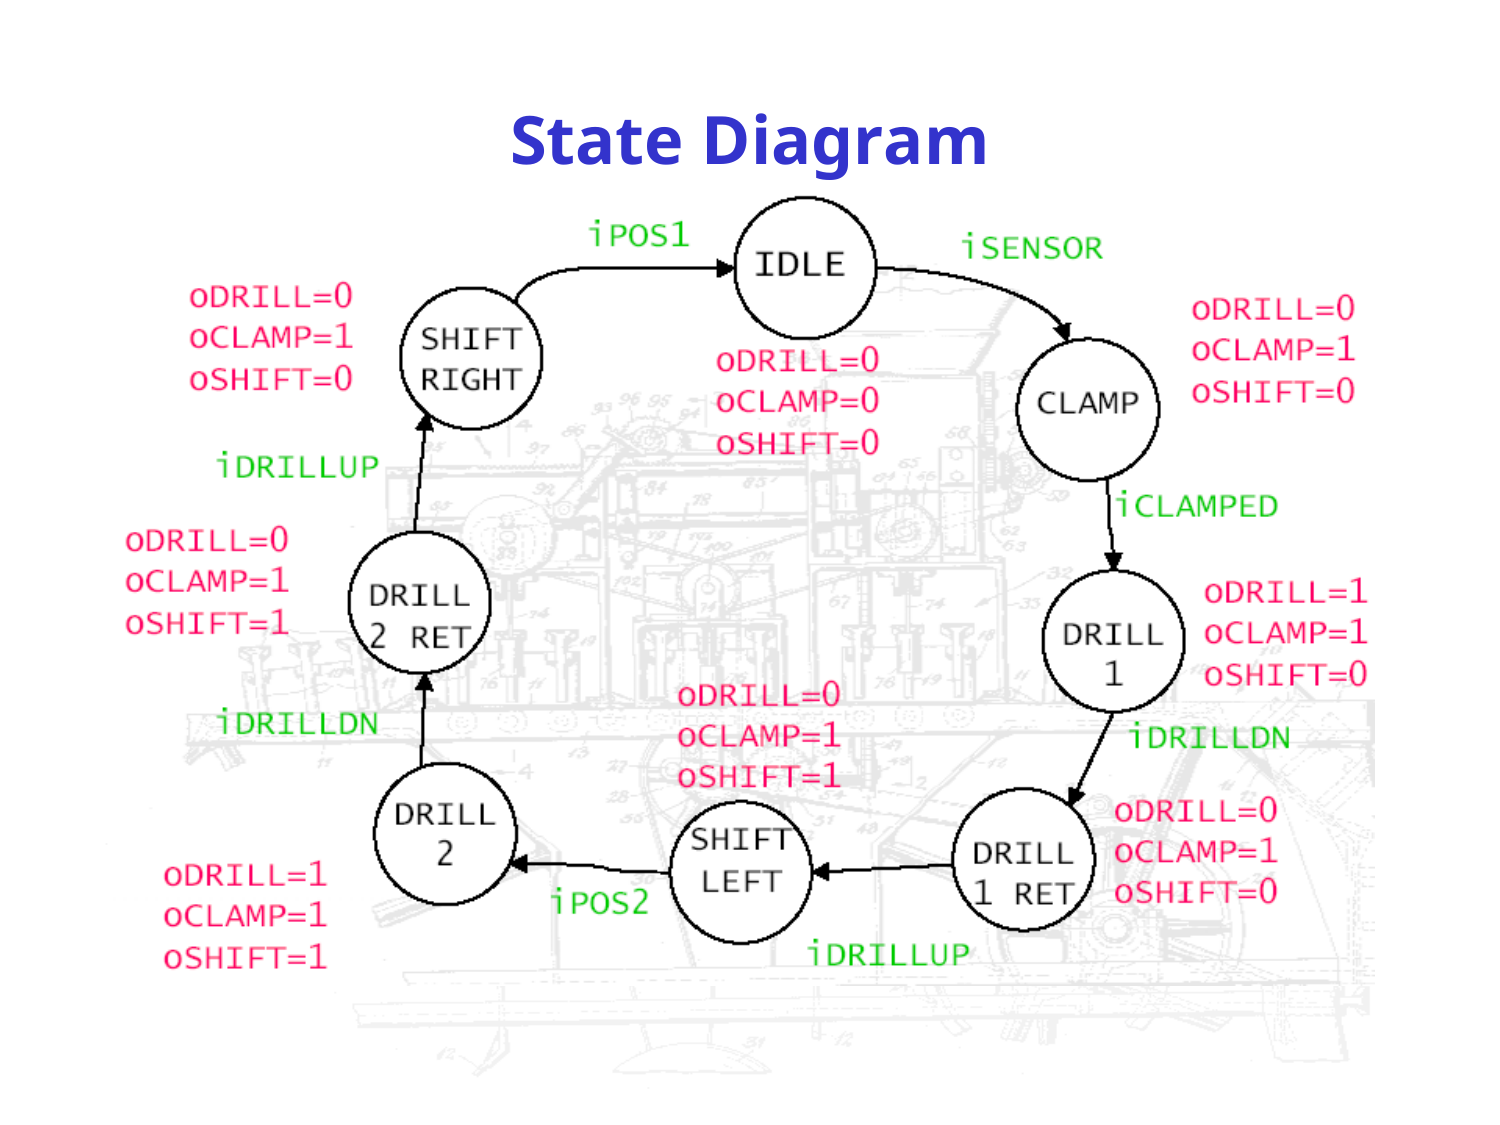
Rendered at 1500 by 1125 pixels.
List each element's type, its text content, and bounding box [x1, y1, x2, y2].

picture [0, 0, 1500, 1125]
title State Diagram [112, 89, 1388, 186]
